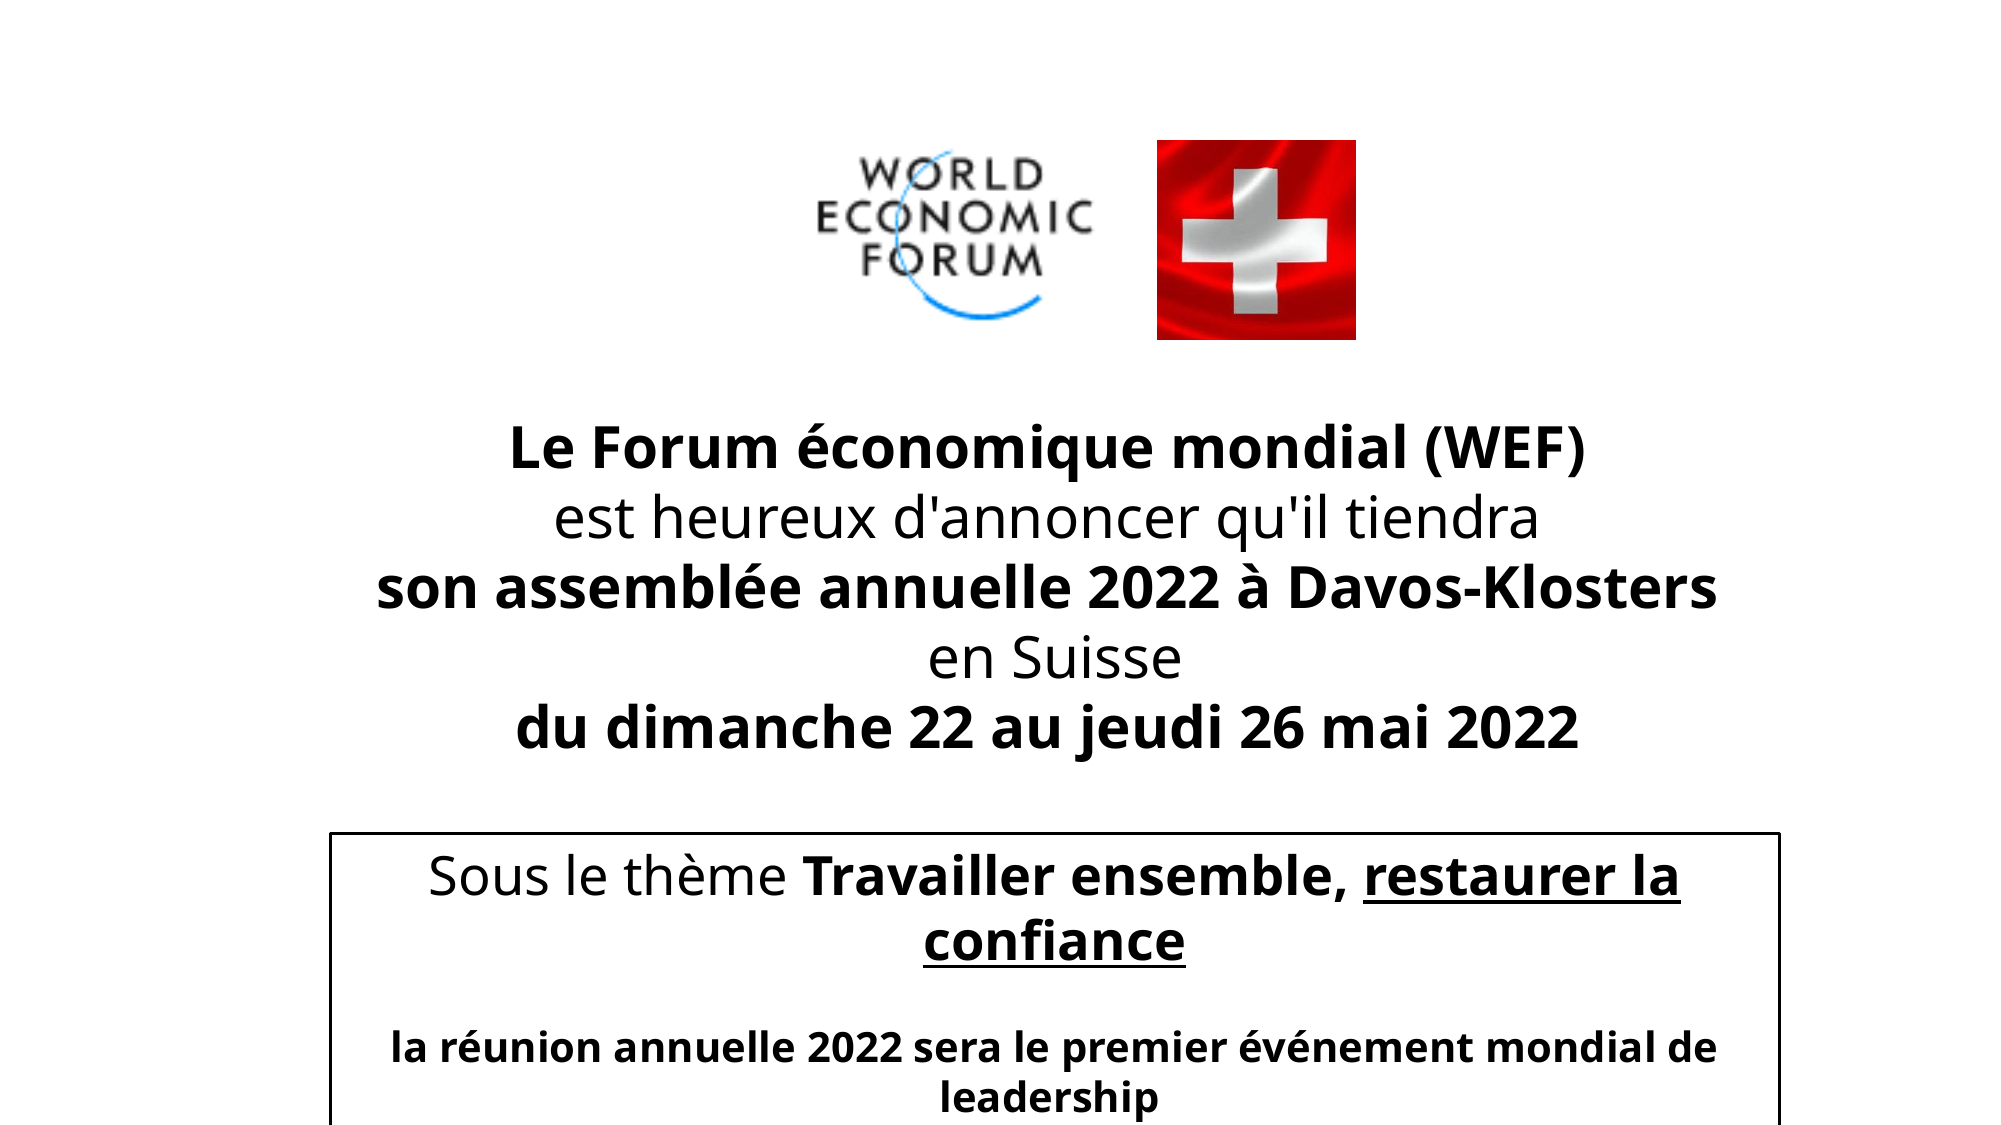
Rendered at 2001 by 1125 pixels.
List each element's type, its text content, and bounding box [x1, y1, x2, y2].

picture [1157, 140, 1356, 341]
text_box Le Forum économique mondial (WEF) est heureux d'annoncer qu'il tiendra son assemblée annuelle 2022 à Davos-Klosters en Suisse du dimanche 22 au jeudi 26 mai 2022 [347, 402, 1764, 768]
text_box Sous le thème Travailler ensemble, restaurer la confiance la réunion annuelle 2022 sera le premier événement mondial de leadership en personne depuis le début de la pandémie. [330, 833, 1780, 1125]
picture [786, 111, 1128, 341]
